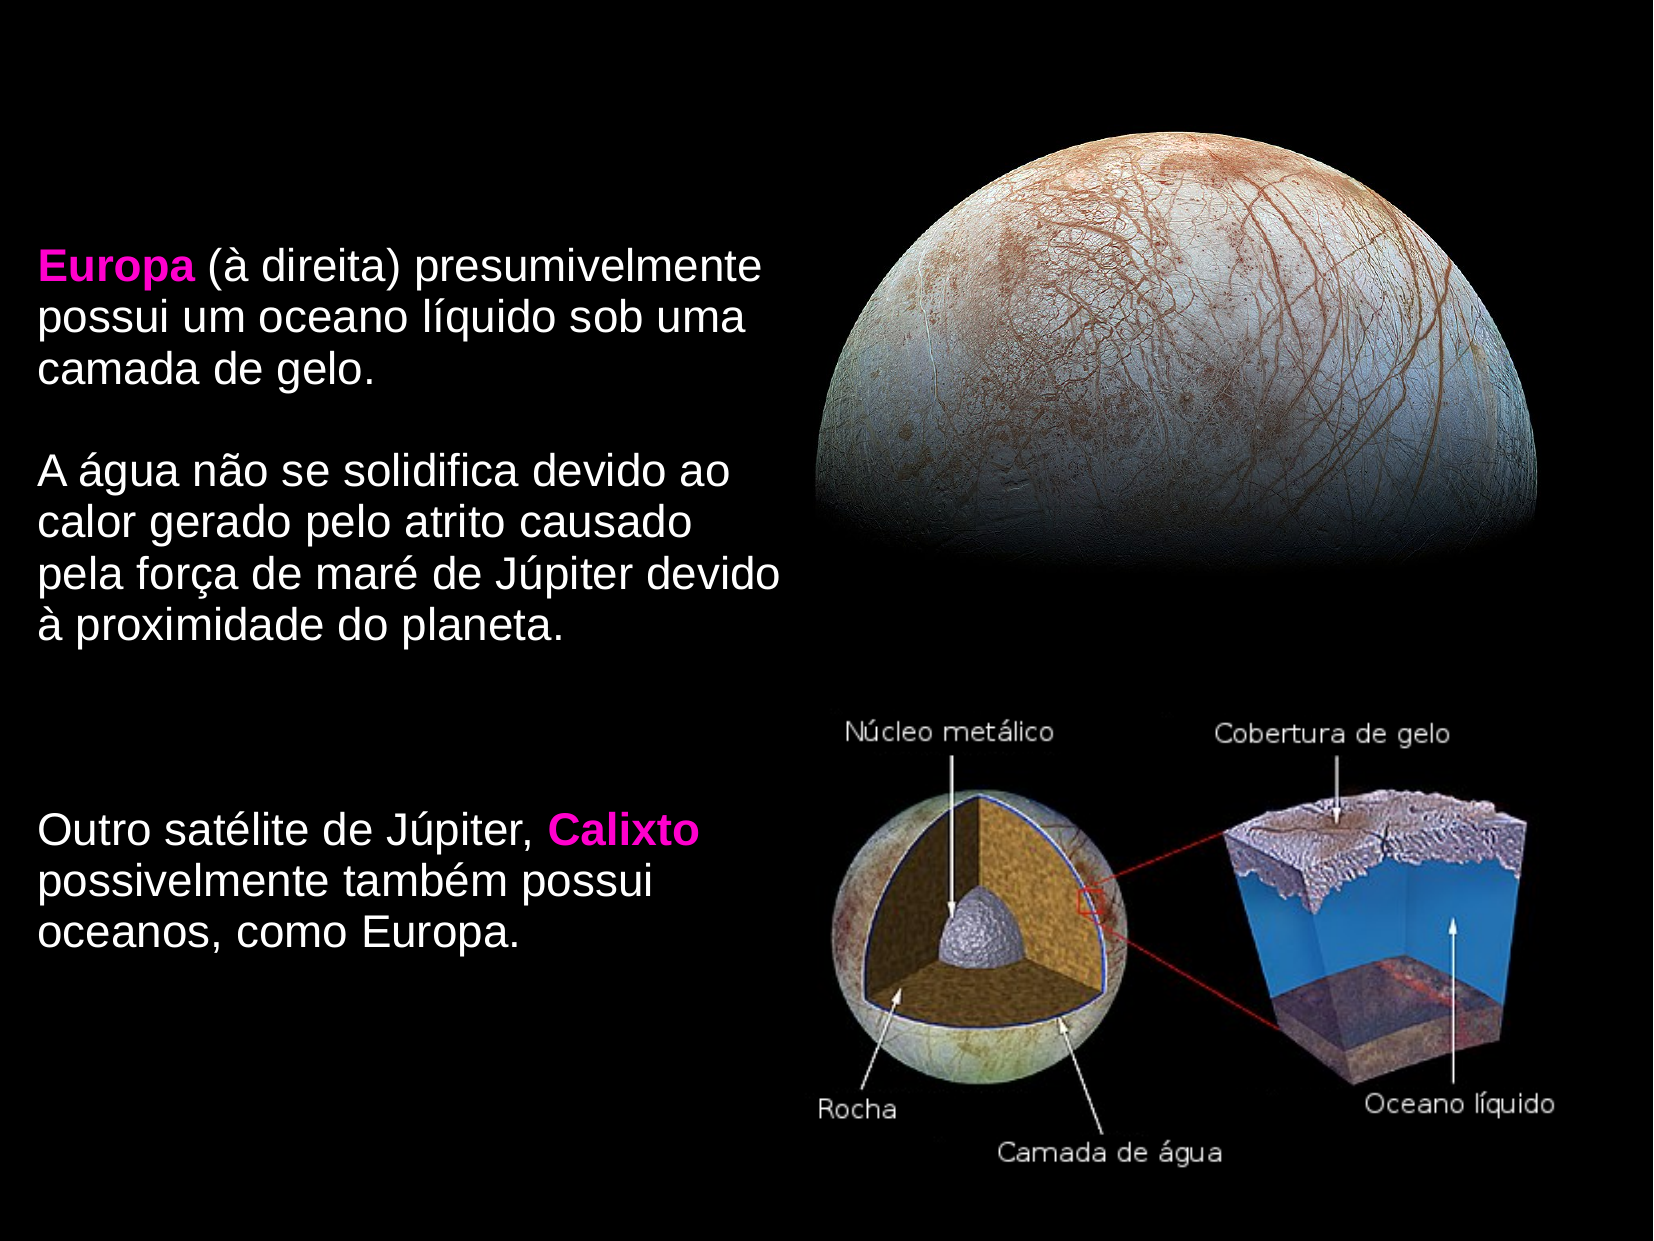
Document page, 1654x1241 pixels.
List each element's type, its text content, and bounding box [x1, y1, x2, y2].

subtitle Europa (à direita) presumivelmente possui um oceano líquido sob uma camada de gelo. A água não se solidifica devido ao calor gerado pelo atrito causado pela força de maré de Júpiter devido à proximidade do planeta. Outro satélite de Júpiter, Calixto possivelmente também possui oceanos, como Europa. [37, 191, 788, 1109]
picture [787, 86, 1565, 662]
picture [791, 689, 1576, 1201]
